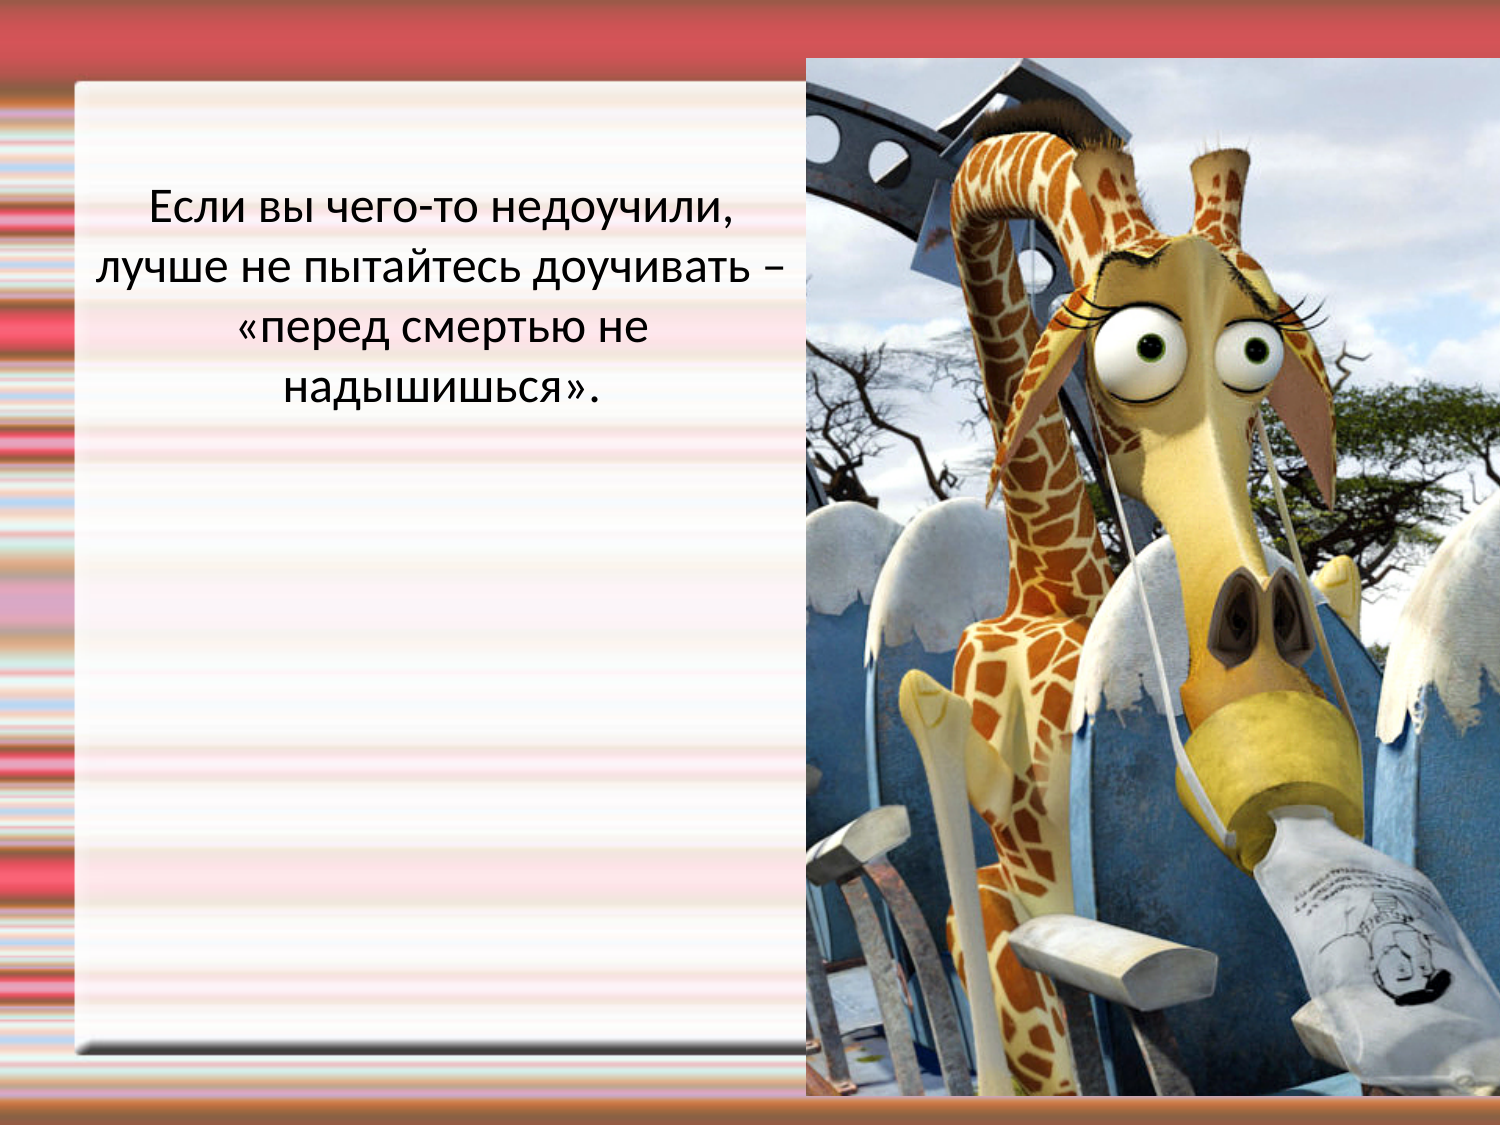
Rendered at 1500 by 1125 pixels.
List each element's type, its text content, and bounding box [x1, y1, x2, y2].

title Если вы чего-то недоучили, лучше не пытайтесь доучивать – «перед смертью не надышишься». [75, 45, 809, 786]
picture [0, 0, 1500, 1125]
